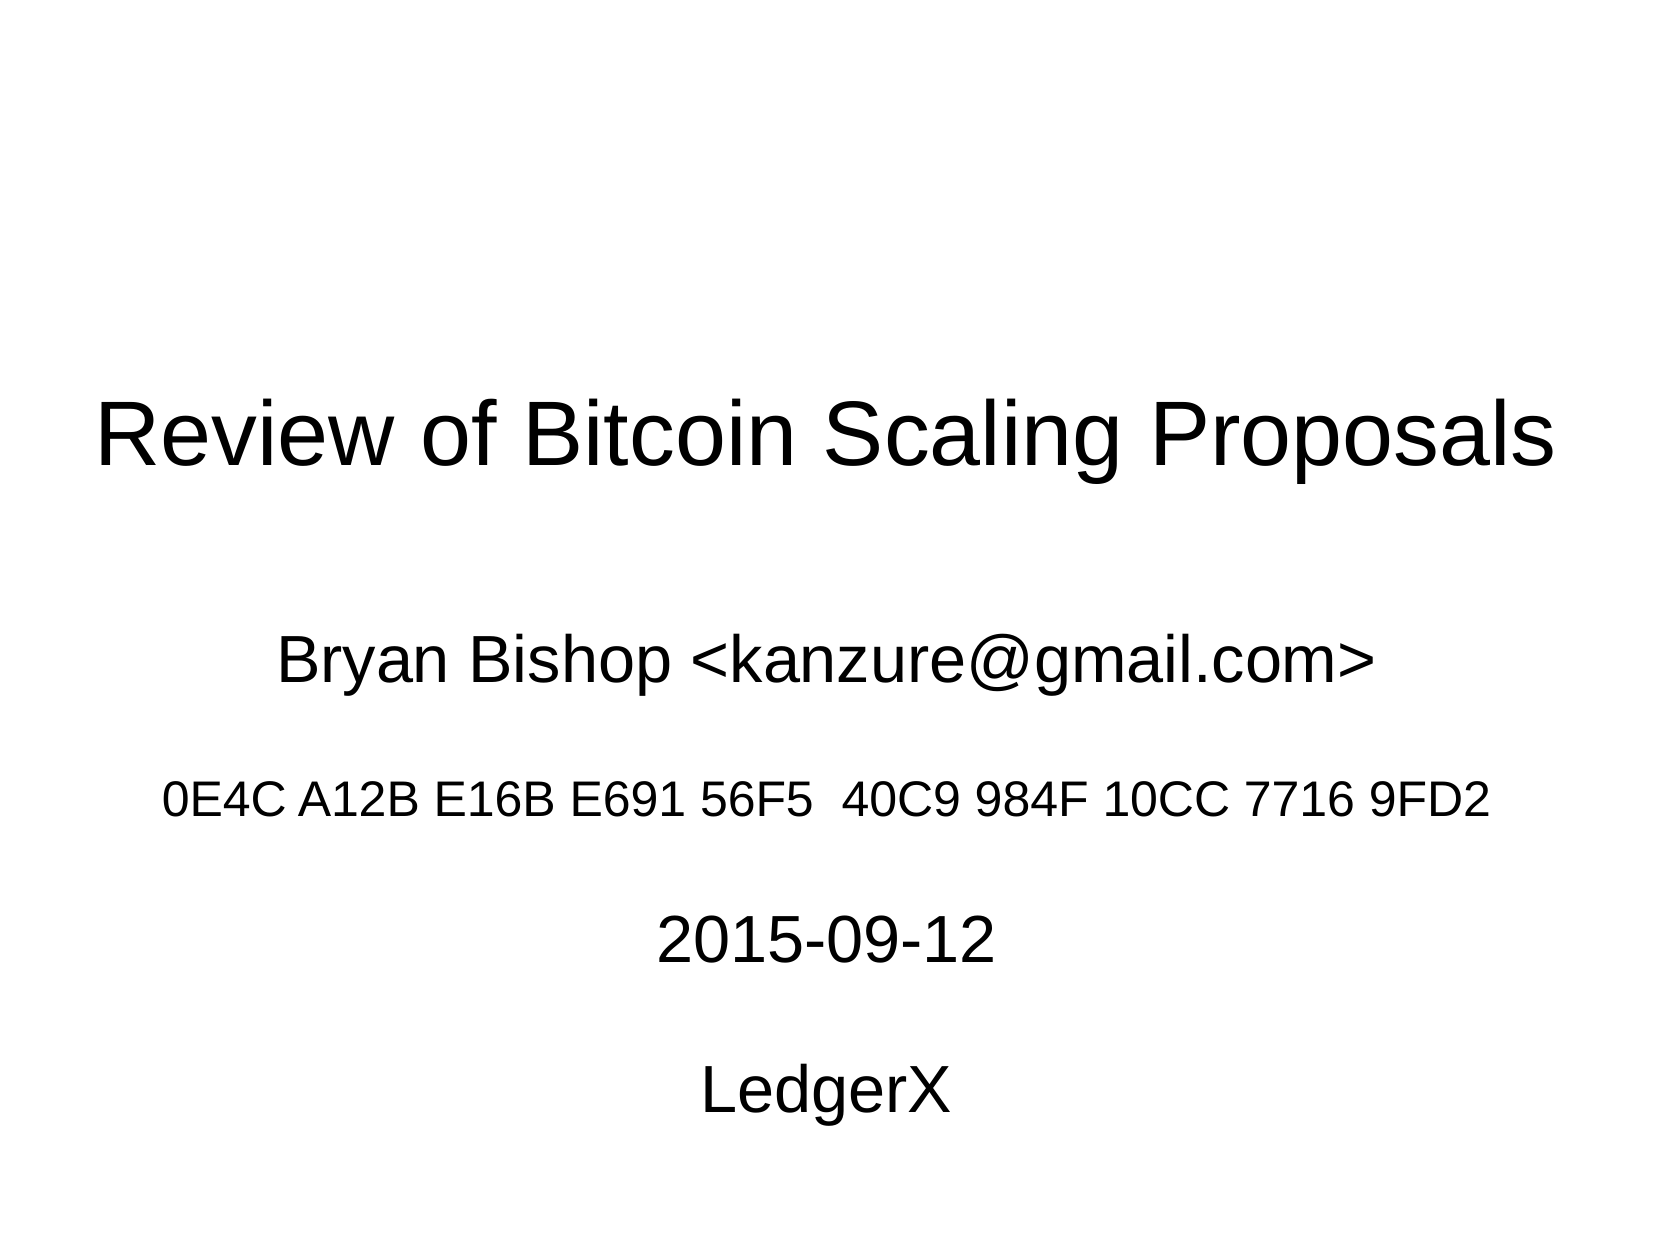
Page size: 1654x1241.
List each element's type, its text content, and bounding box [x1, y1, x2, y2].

subtitle Bryan Bishop <kanzure@gmail.com> 0E4C A12B E16B E691 56F5 40C9 984F 10CC 7716 9FD2 2015-09-12 LedgerX [82, 173, 1571, 1127]
